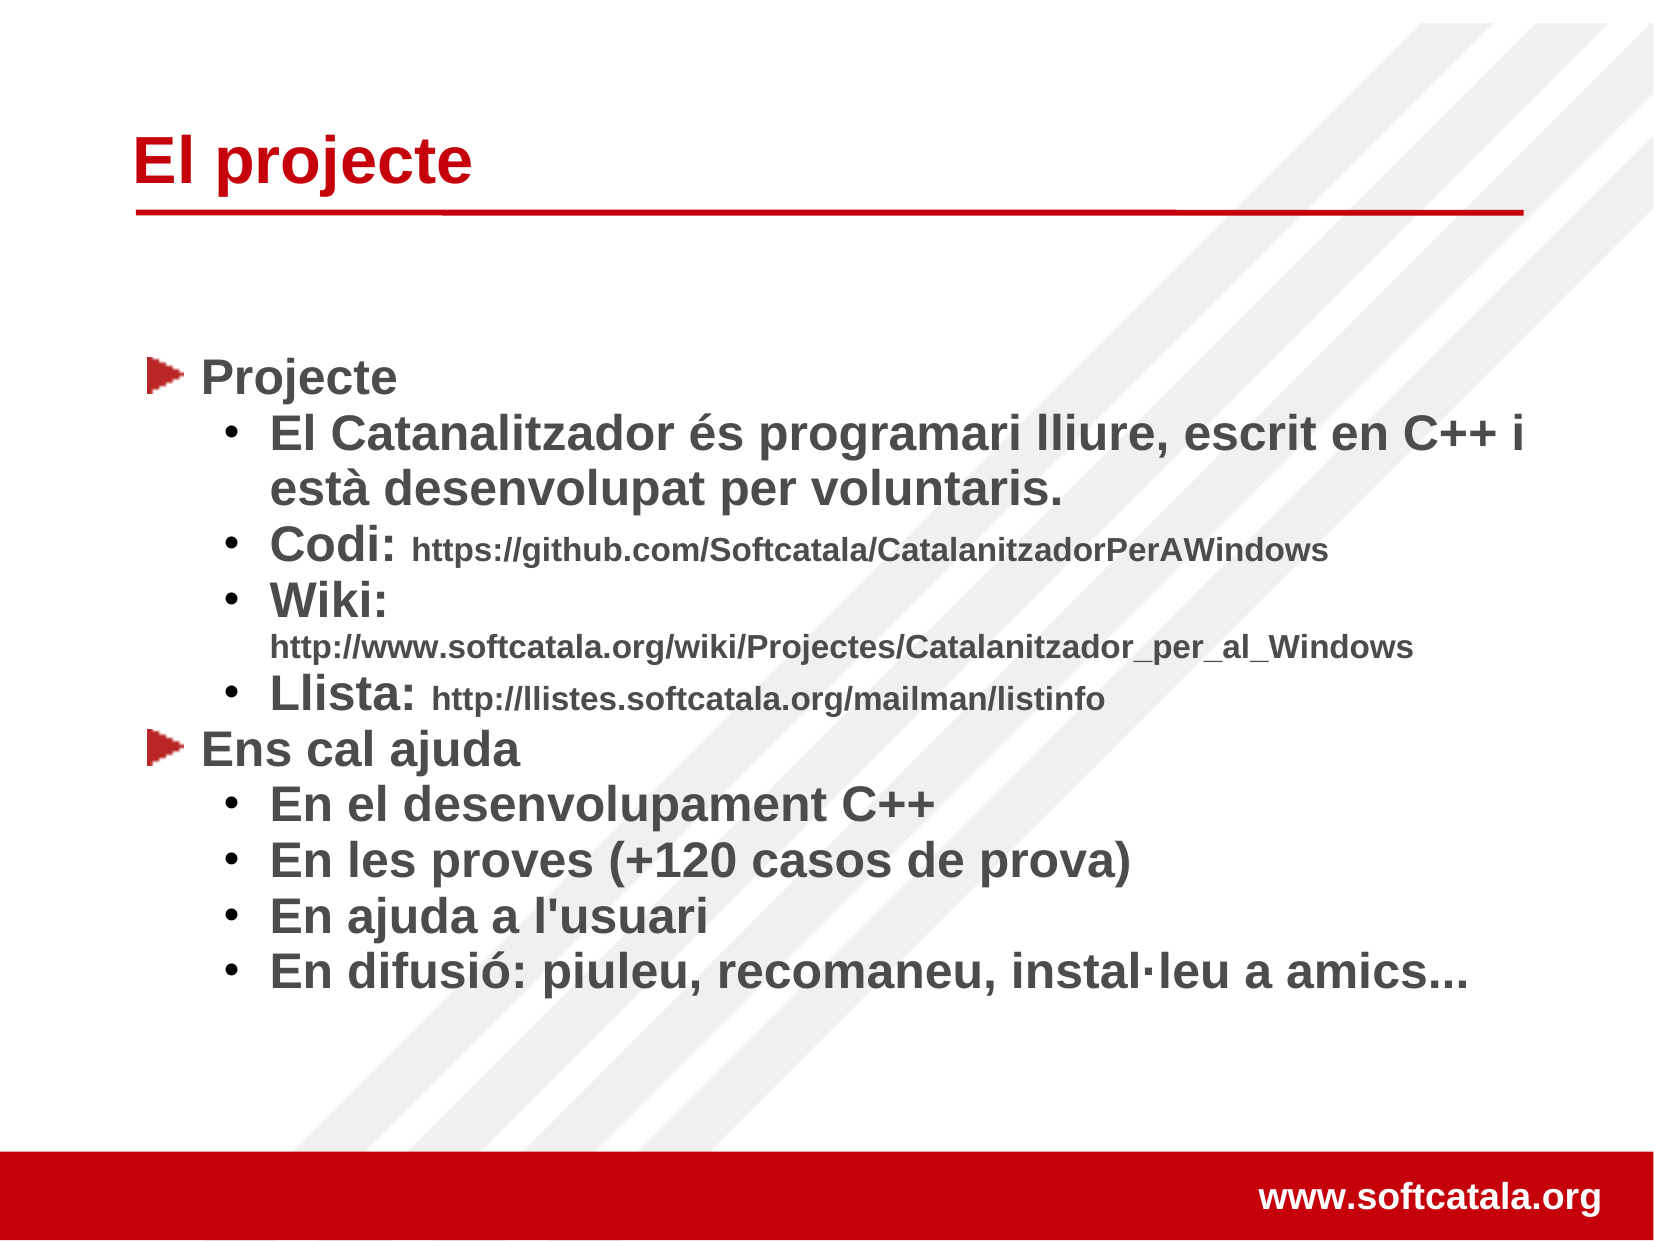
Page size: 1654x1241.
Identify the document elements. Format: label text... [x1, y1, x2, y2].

text_box El projecte [118, 112, 1501, 202]
picture [0, 23, 1654, 1151]
text_box Projecte El Catanalitzador és programari lliure, escrit en C++ i està desenvolupat per voluntaris. Codi: https://github.com/Softcatala/CatalanitzadorPerAWindows Wiki: http://www.softcatala.org/wiki/Projectes/Catalanitzador_per_al_Windows Llista: http://llistes.softcatala.org/mailman/listinfo Ens cal ajuda En el desenvolupament C++ En les proves (+120 casos de prova) En ajuda a l'usuari En difusió: piuleu, recomaneu, instal·leu a amics... [133, 342, 1551, 774]
text_box www.softcatala.org [0, 1151, 1654, 1241]
